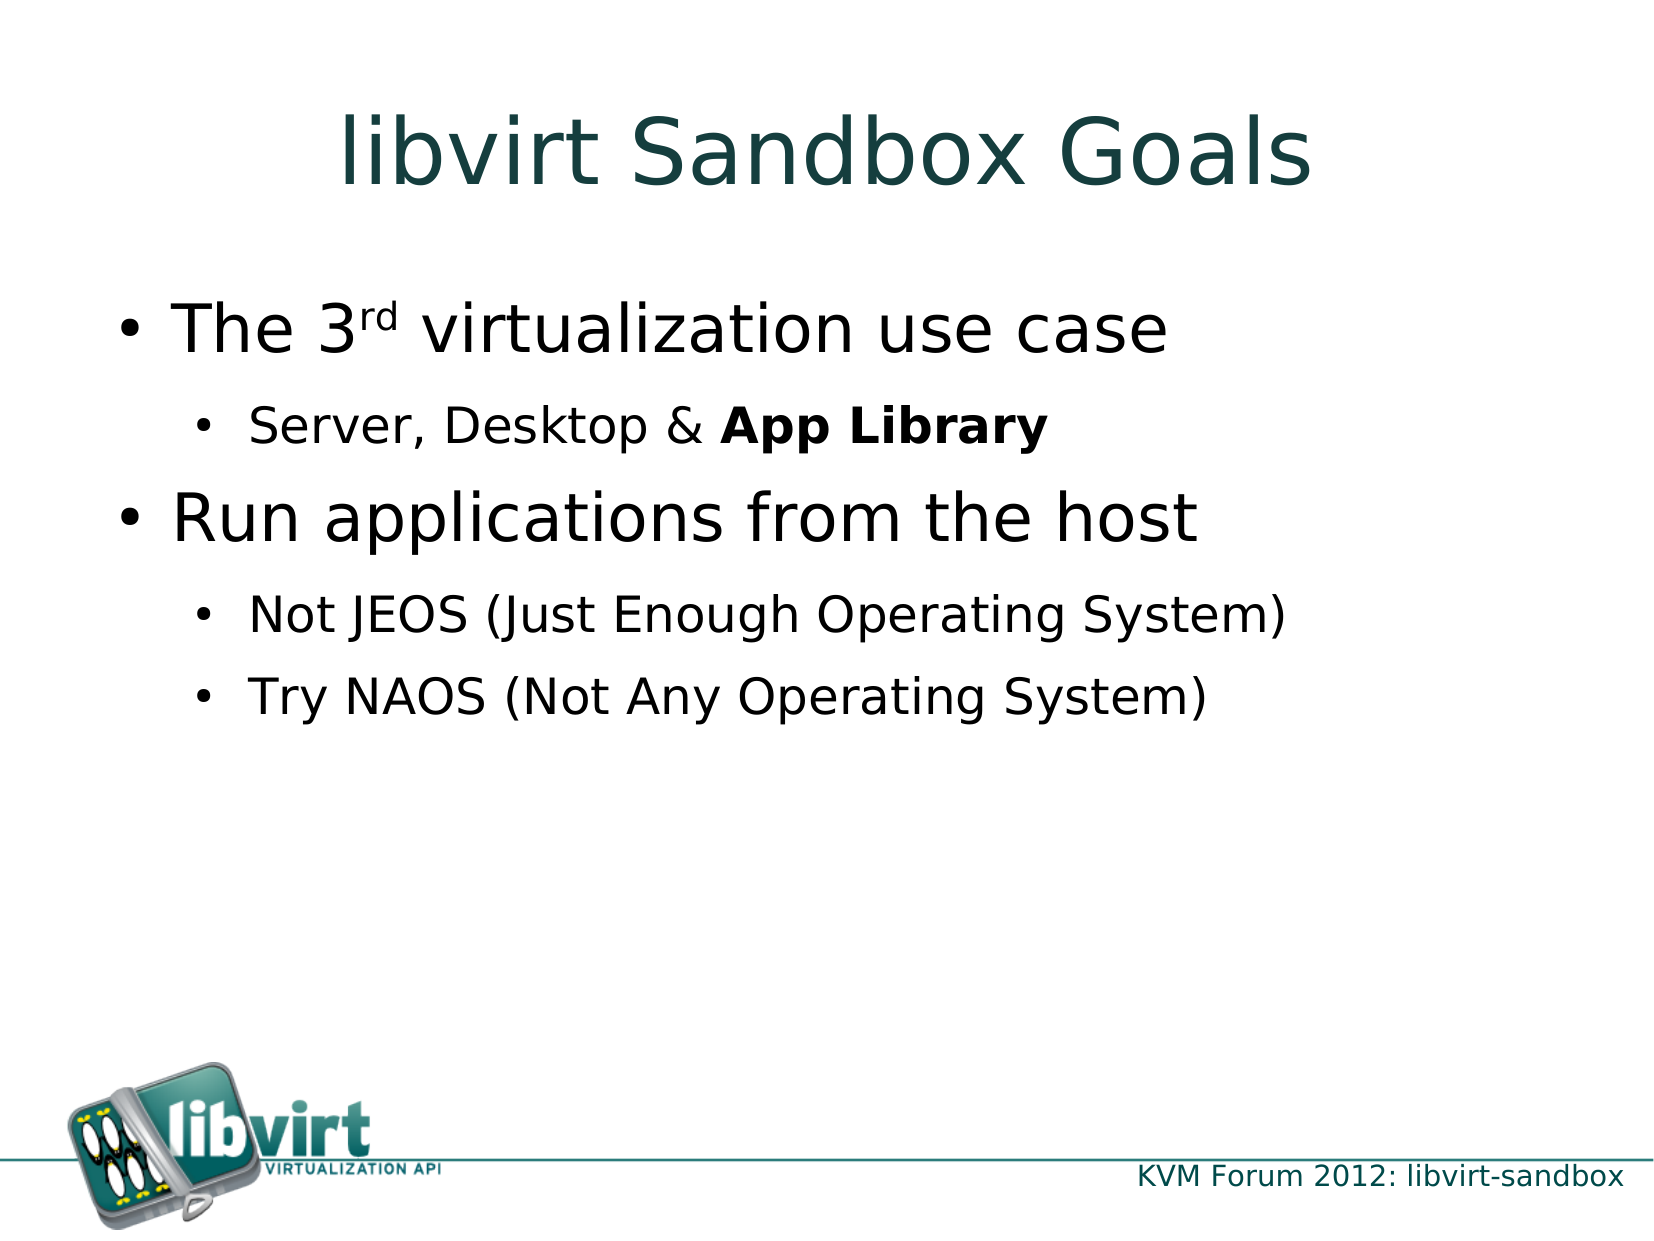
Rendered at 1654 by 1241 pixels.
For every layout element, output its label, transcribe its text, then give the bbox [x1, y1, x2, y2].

list The 3rd virtualization use case Server, Desktop & App Library Run applications from the host Not JEOS (Just Enough Operating System) Try NAOS (Not Any Operating System) [82, 290, 1571, 1062]
title libvirt Sandbox Goals [82, 49, 1571, 257]
text_box KVM Forum 2012: libvirt-sandbox [1122, 1151, 1654, 1211]
picture [0, 1062, 1654, 1230]
